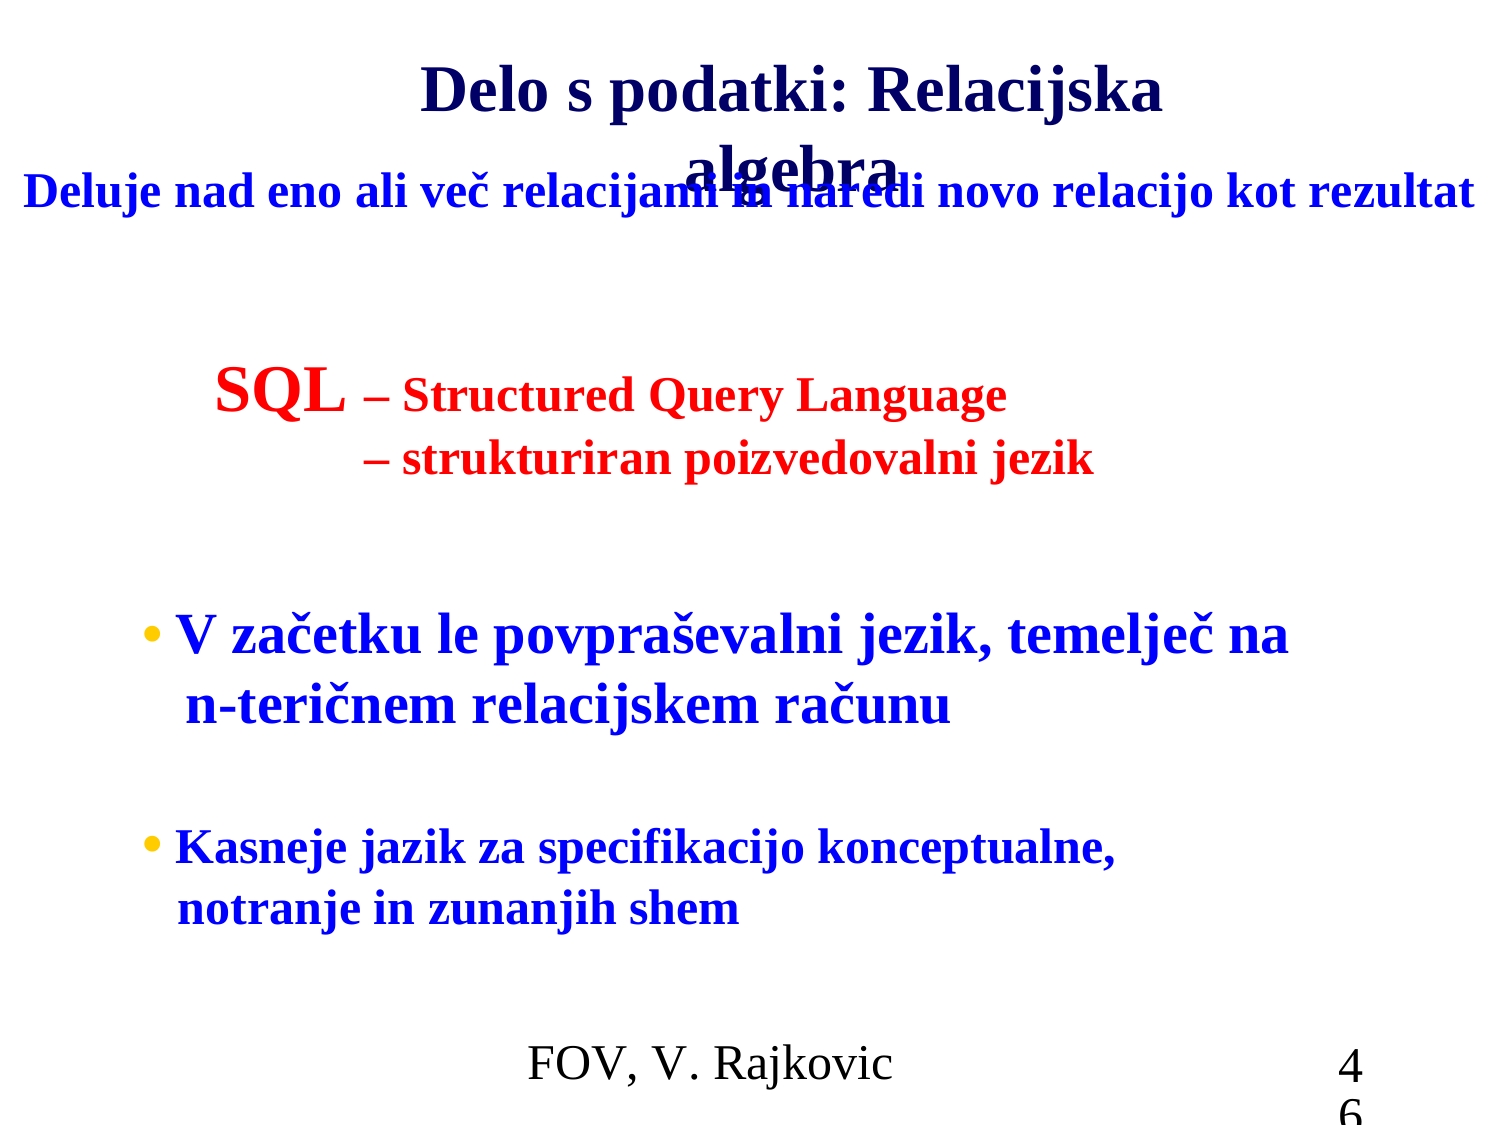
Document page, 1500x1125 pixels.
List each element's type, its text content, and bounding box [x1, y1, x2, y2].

text_box Deluje nad eno ali več relacijami in naredi novo relacijo kot rezultat [0, 149, 1500, 226]
text_box • V začetku le povpraševalni jezik, temelječ na n-teričnem relacijskem računu • Kasneje jazik za specifikacijo konceptualne, notranje in zunanjih shem [113, 587, 1321, 1003]
text_box SQL – Structured Query Language – strukturiran poizvedovalni jezik [200, 337, 1238, 493]
text_box Delo s podatki: Relacijska algebra [290, 37, 1295, 149]
